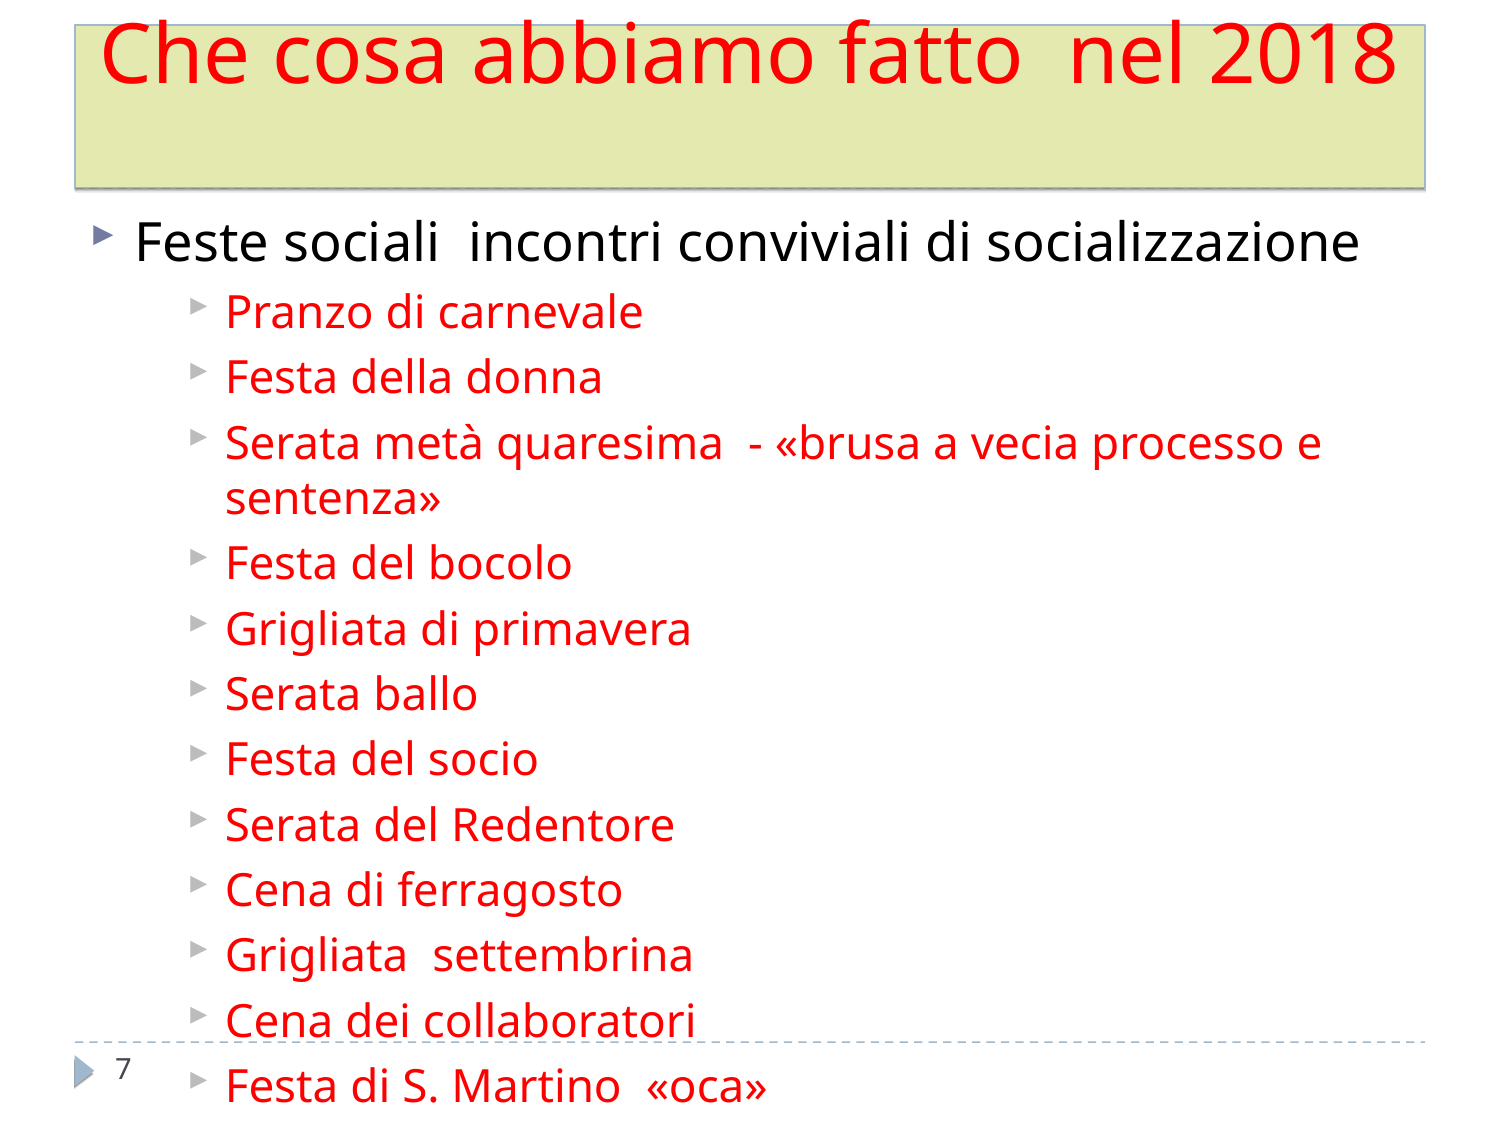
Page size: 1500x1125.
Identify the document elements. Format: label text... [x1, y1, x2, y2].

footer [475, 1042, 1051, 1103]
title Che cosa abbiamo fatto nel 2018 [75, 24, 1425, 188]
slide_number <numero> [100, 1042, 426, 1103]
list Feste sociali incontri conviviali di socializzazione Pranzo di carnevale Festa della donna Serata metà quaresima - «brusa a vecia processo e sentenza» Festa del bocolo Grigliata di primavera Serata ballo Festa del socio Serata del Redentore Cena di ferragosto Grigliata settembrina Cena dei collaboratori Festa di S. Martino «oca» Cenone di capodanno ) [75, 200, 1425, 1010]
